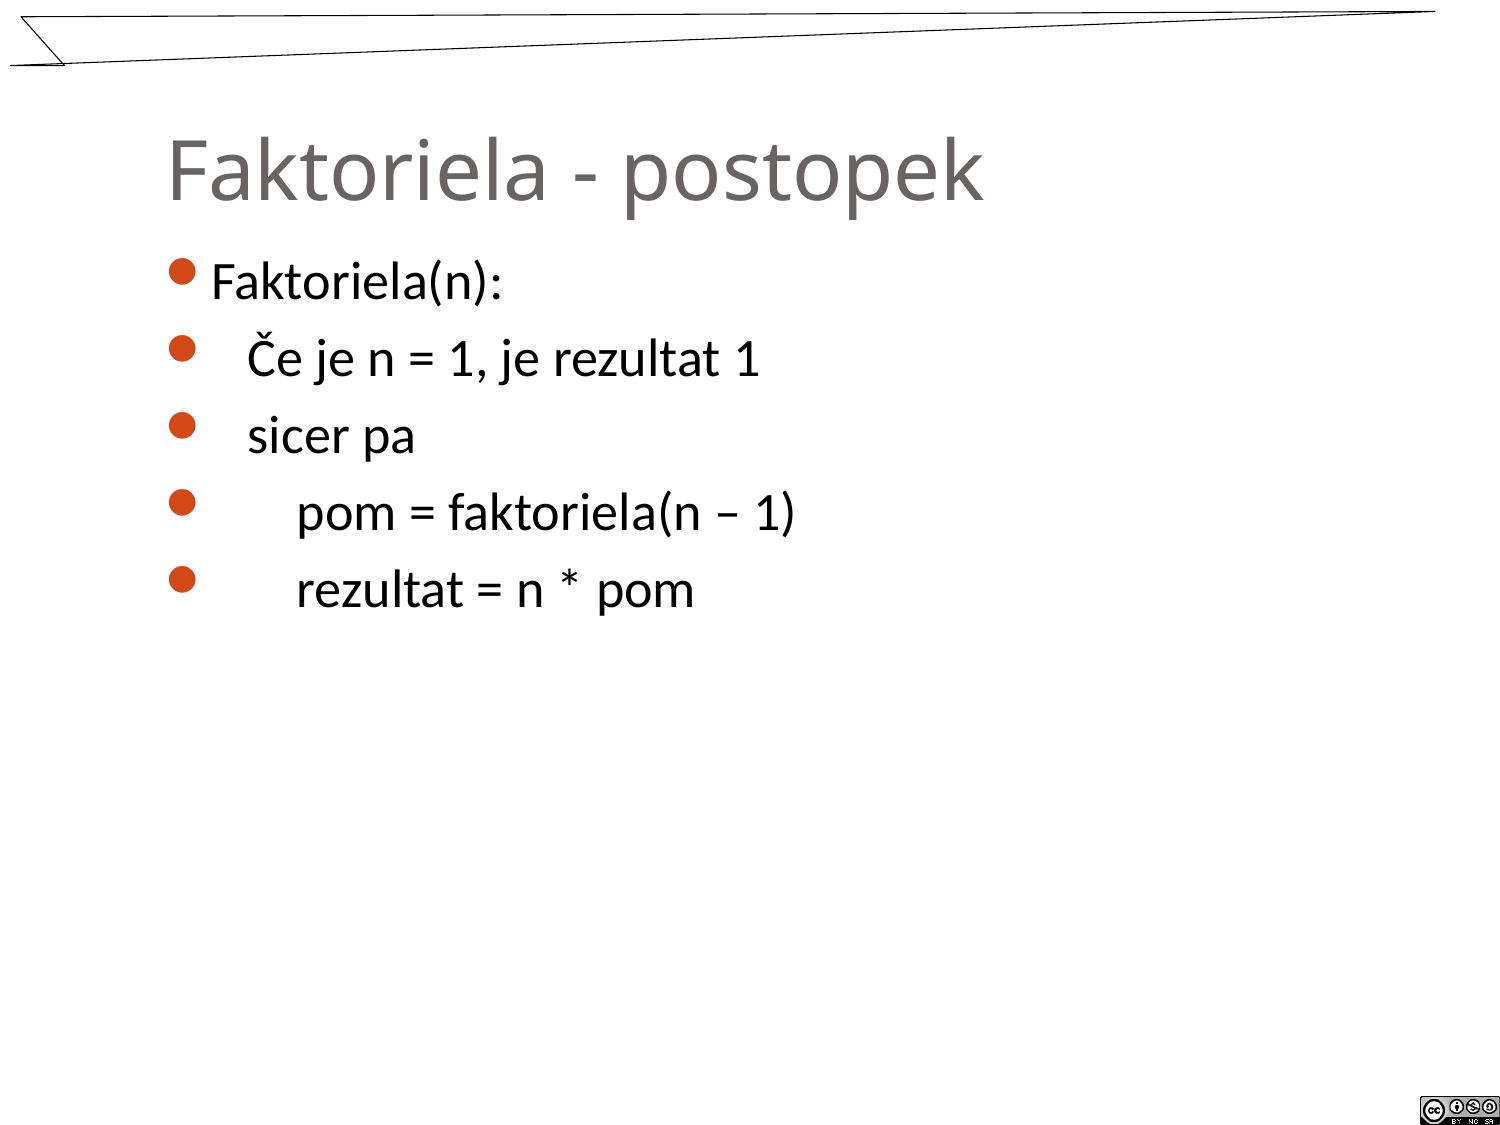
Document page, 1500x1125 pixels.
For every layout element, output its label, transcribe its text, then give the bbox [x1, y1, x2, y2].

list Faktoriela(n): Če je n = 1, je rezultat 1 sicer pa pom = faktoriela(n – 1) rezultat = n * pom [150, 237, 1425, 988]
title Faktoriela - postopek [150, 45, 1425, 233]
picture [1420, 1096, 1500, 1125]
